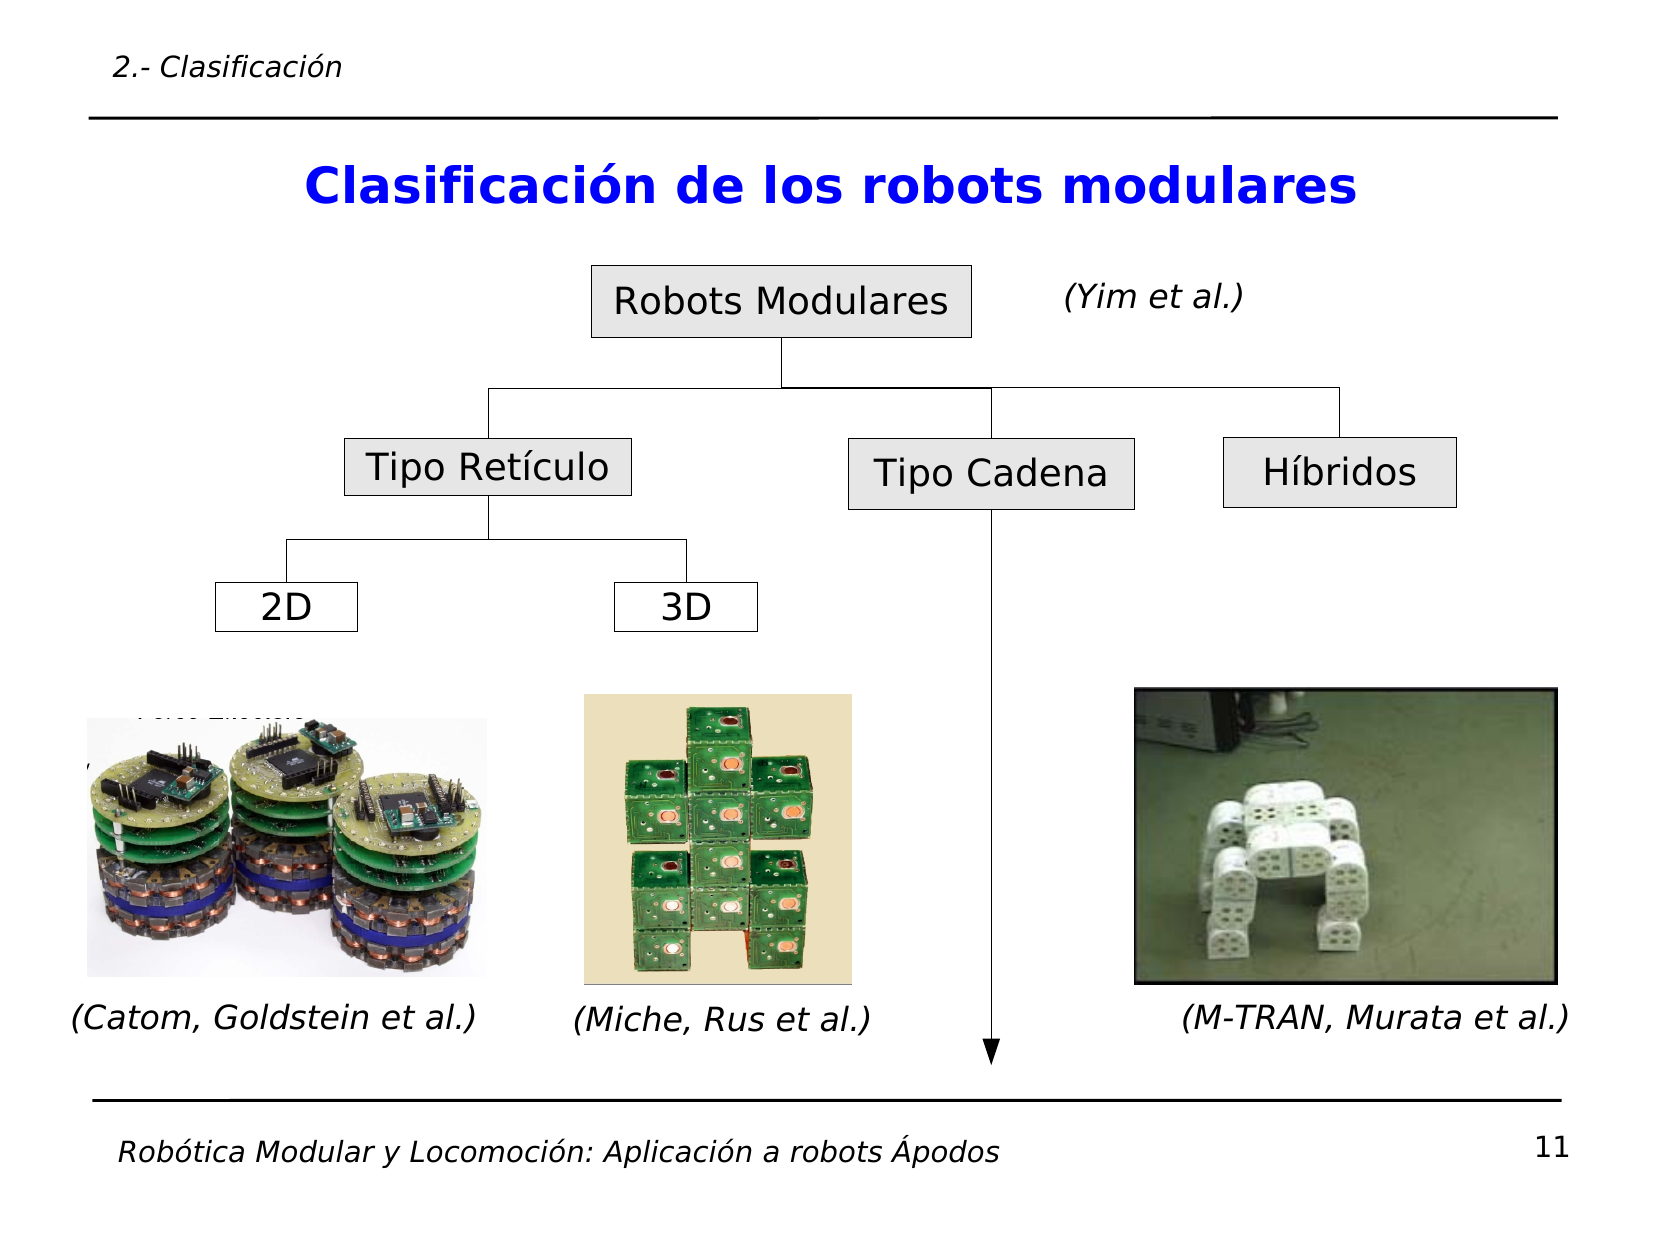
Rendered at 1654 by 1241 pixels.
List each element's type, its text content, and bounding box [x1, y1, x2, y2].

text_box (Miche, Rus et al.) [557, 992, 883, 1047]
picture [1134, 687, 1558, 985]
text_box Híbridos [1223, 437, 1457, 508]
text_box (Catom, Goldstein et al.) [55, 991, 486, 1045]
picture [584, 694, 852, 985]
picture [87, 718, 487, 978]
text_box Tipo Retículo [344, 438, 632, 496]
text_box Robótica Modular y Locomoción: Aplicación a robots Ápodos [103, 1127, 1017, 1177]
text_box Tipo Cadena [848, 438, 1135, 510]
text_box Clasificación de los robots modulares [289, 149, 1353, 223]
text_box 3D [614, 582, 758, 632]
text_box (M-TRAN, Murata et al.) [1166, 991, 1579, 1045]
text_box 2D [215, 582, 358, 632]
text_box (Yim et al.) [1048, 270, 1257, 324]
text_box 2.- Clasificación [97, 42, 359, 93]
text_box Robots Modulares [591, 265, 972, 338]
